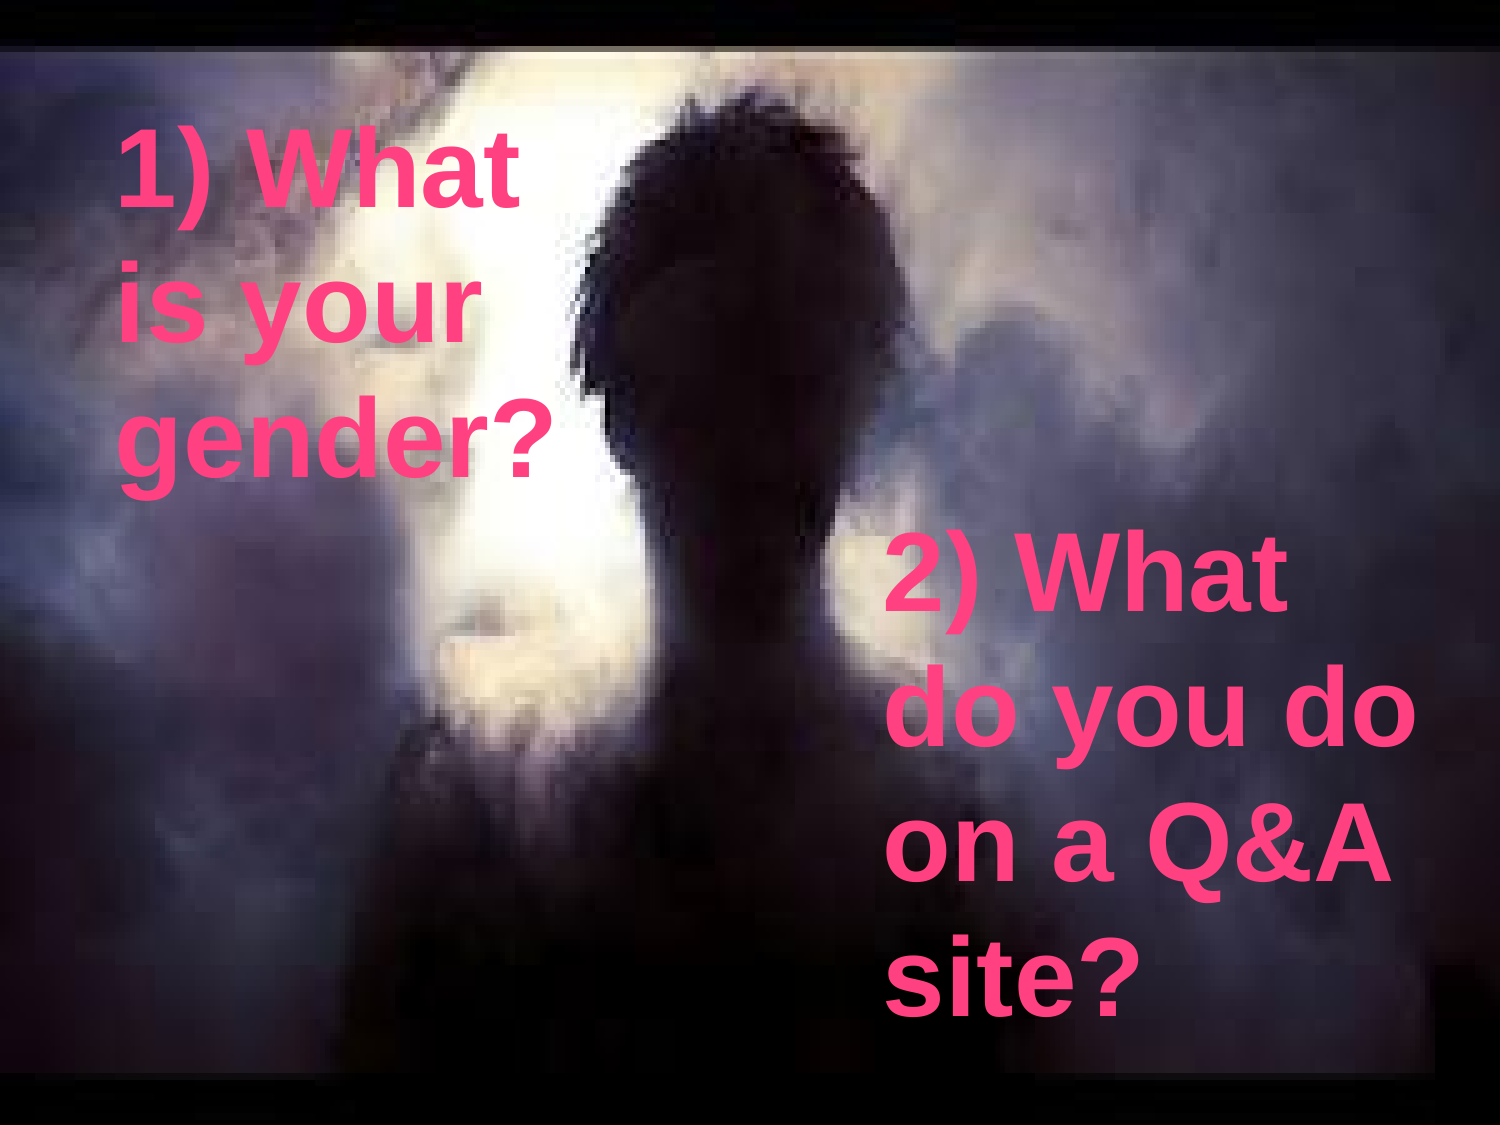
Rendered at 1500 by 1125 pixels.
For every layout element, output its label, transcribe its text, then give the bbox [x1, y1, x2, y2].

picture [0, 0, 1500, 1125]
text_box 1) What is your gender? [100, 88, 597, 508]
text_box 2) What do you do on a Q&A site? [868, 491, 1441, 1047]
